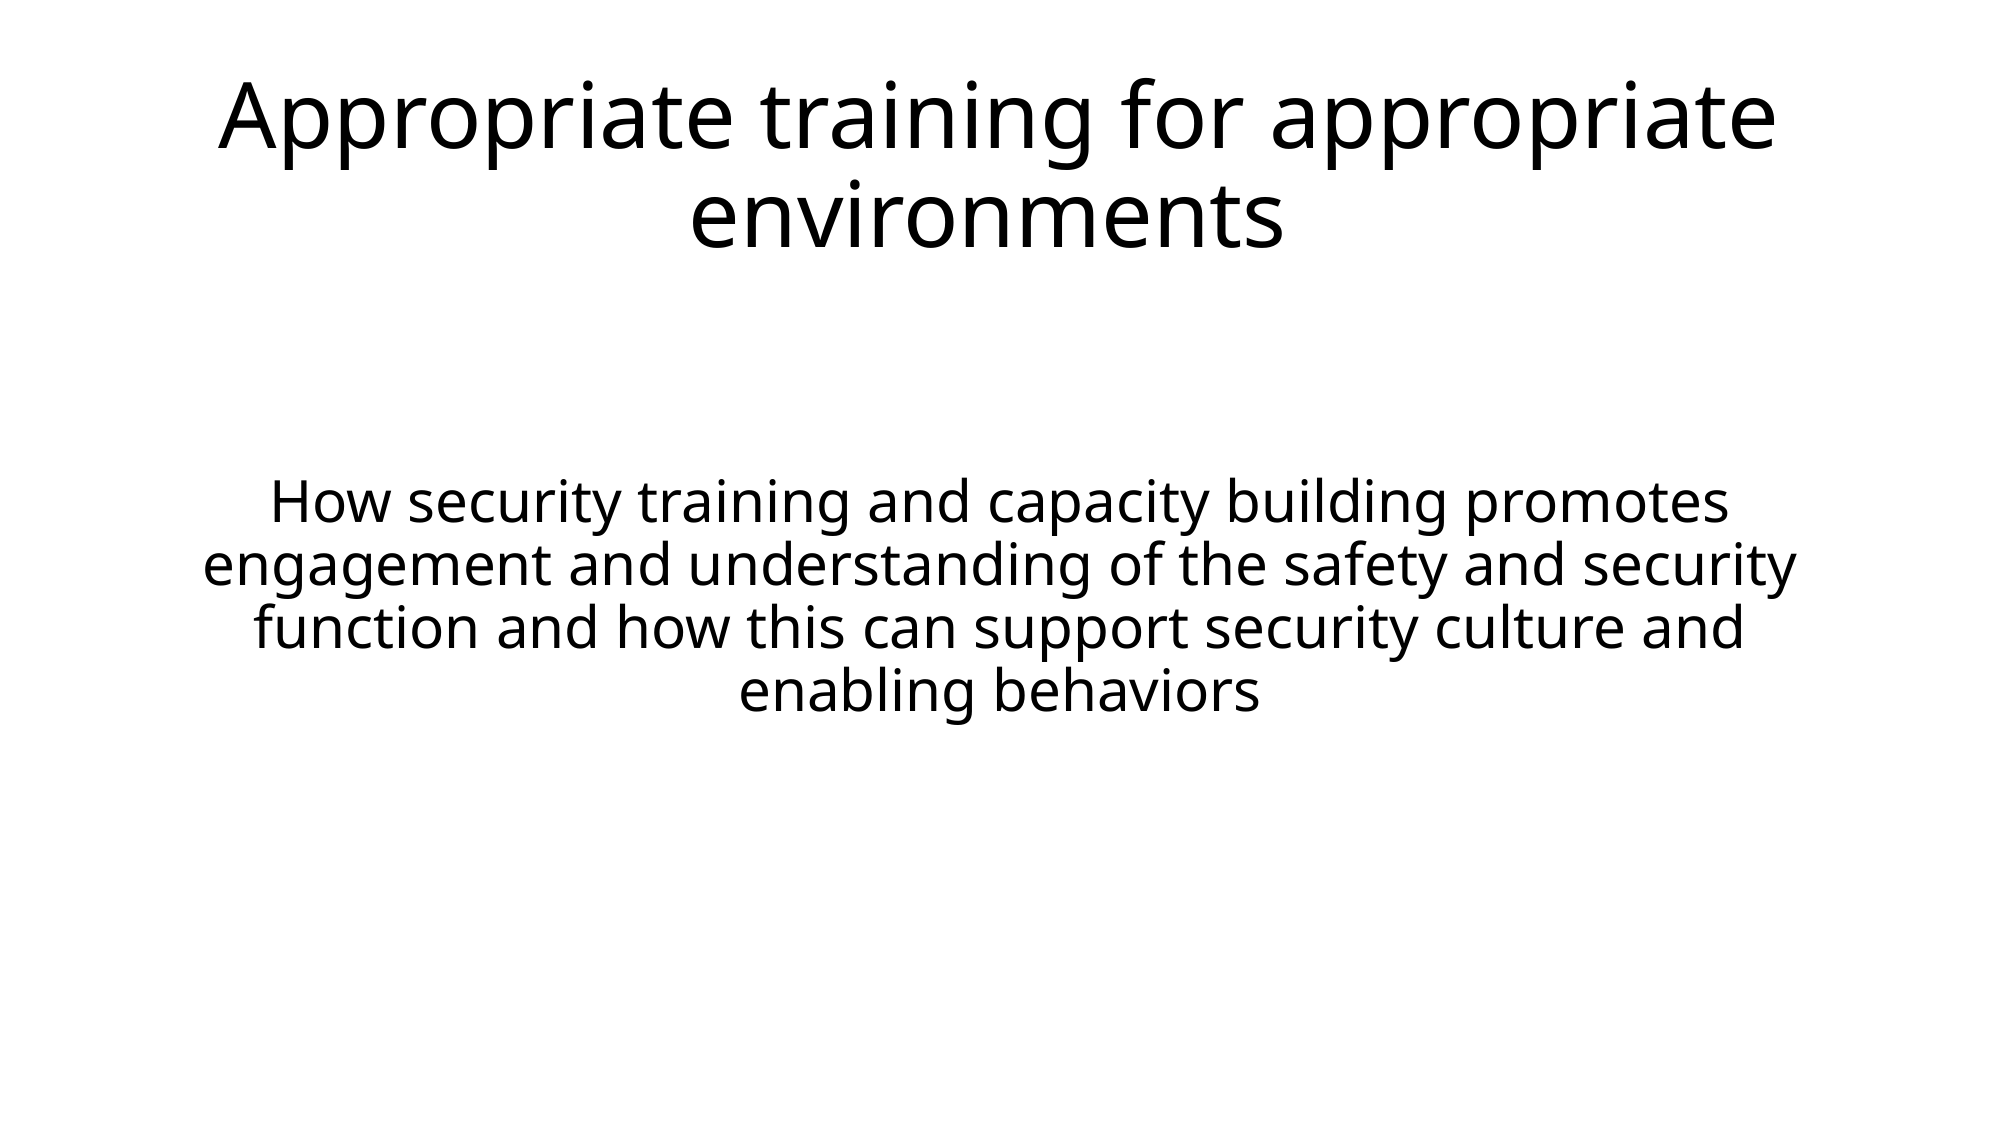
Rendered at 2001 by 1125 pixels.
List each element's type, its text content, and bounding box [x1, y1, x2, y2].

list How security training and capacity building promotes engagement and understanding of the safety and security function and how this can support security culture and enabling behaviors [137, 465, 1863, 752]
title Appropriate training for appropriate environments [137, 59, 1863, 278]
